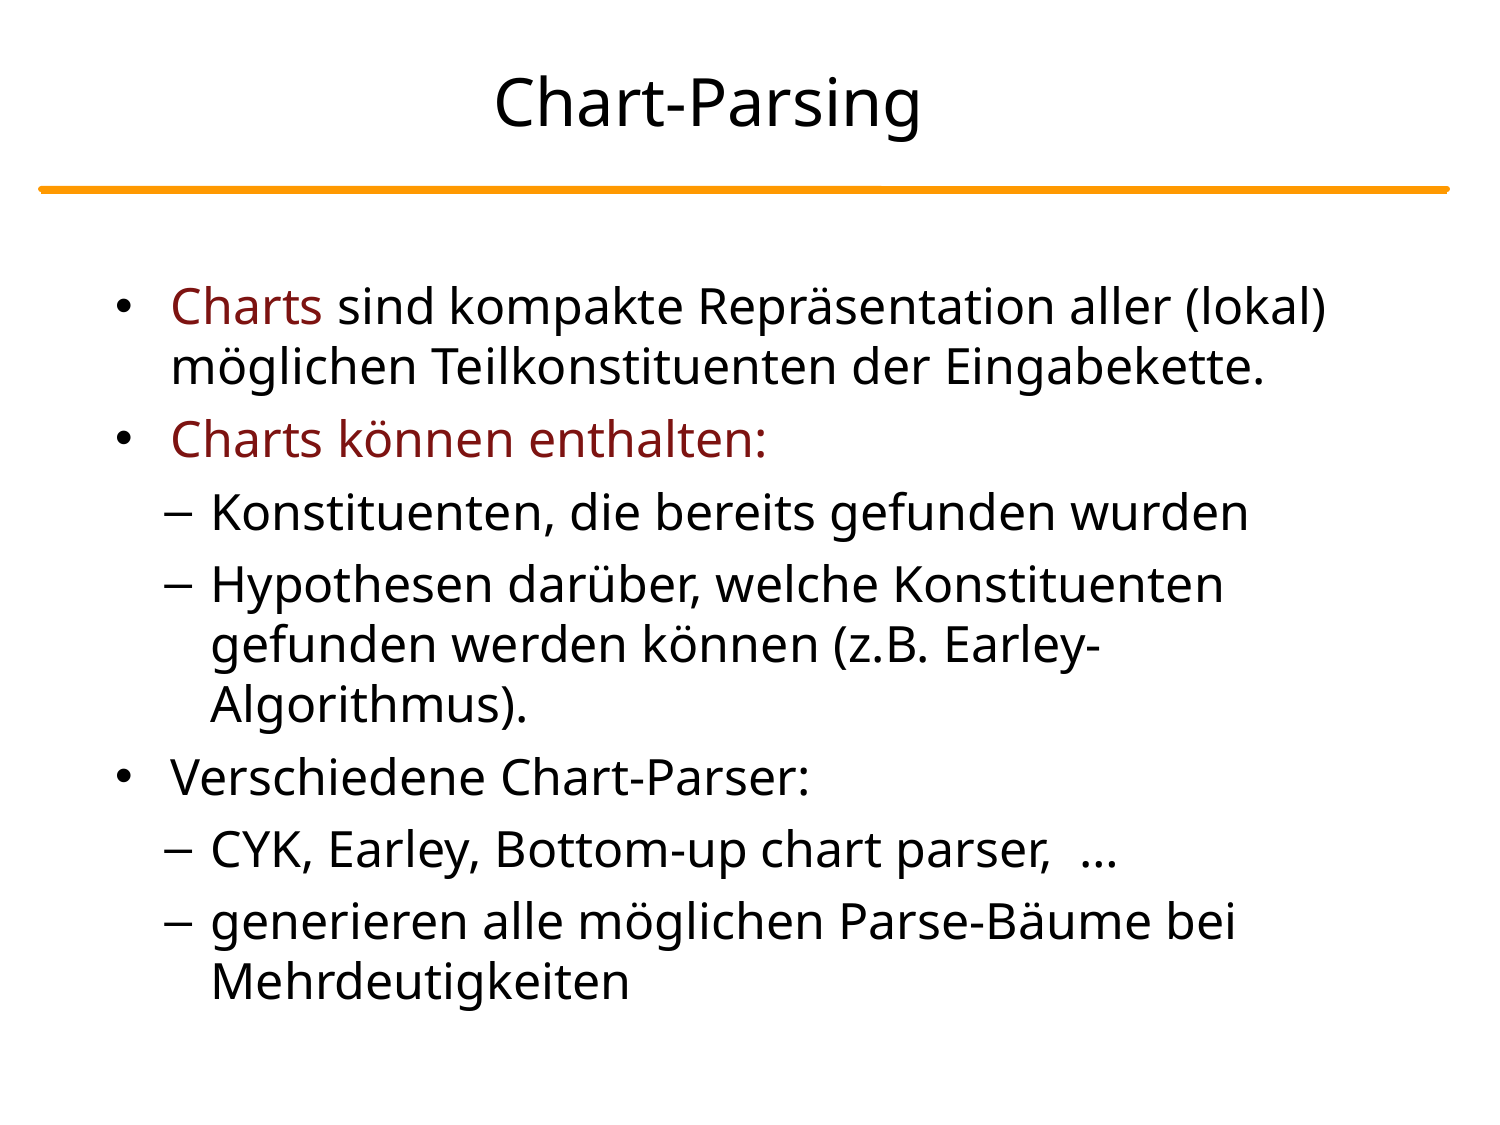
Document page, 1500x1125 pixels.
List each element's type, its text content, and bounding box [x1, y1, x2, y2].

list Charts sind kompakte Repräsentation aller (lokal) möglichen Teilkonstituenten der Eingabekette. Charts können enthalten: Konstituenten, die bereits gefunden wurden Hypothesen darüber, welche Konstituenten gefunden werden können (z.B. Earley-Algorithmus). Verschiedene Chart-Parser: CYK, Earley, Bottom-up chart parser, … generieren alle möglichen Parse-Bäume bei Mehrdeutigkeiten [100, 267, 1389, 1008]
title Chart-Parsing [64, 0, 1353, 217]
